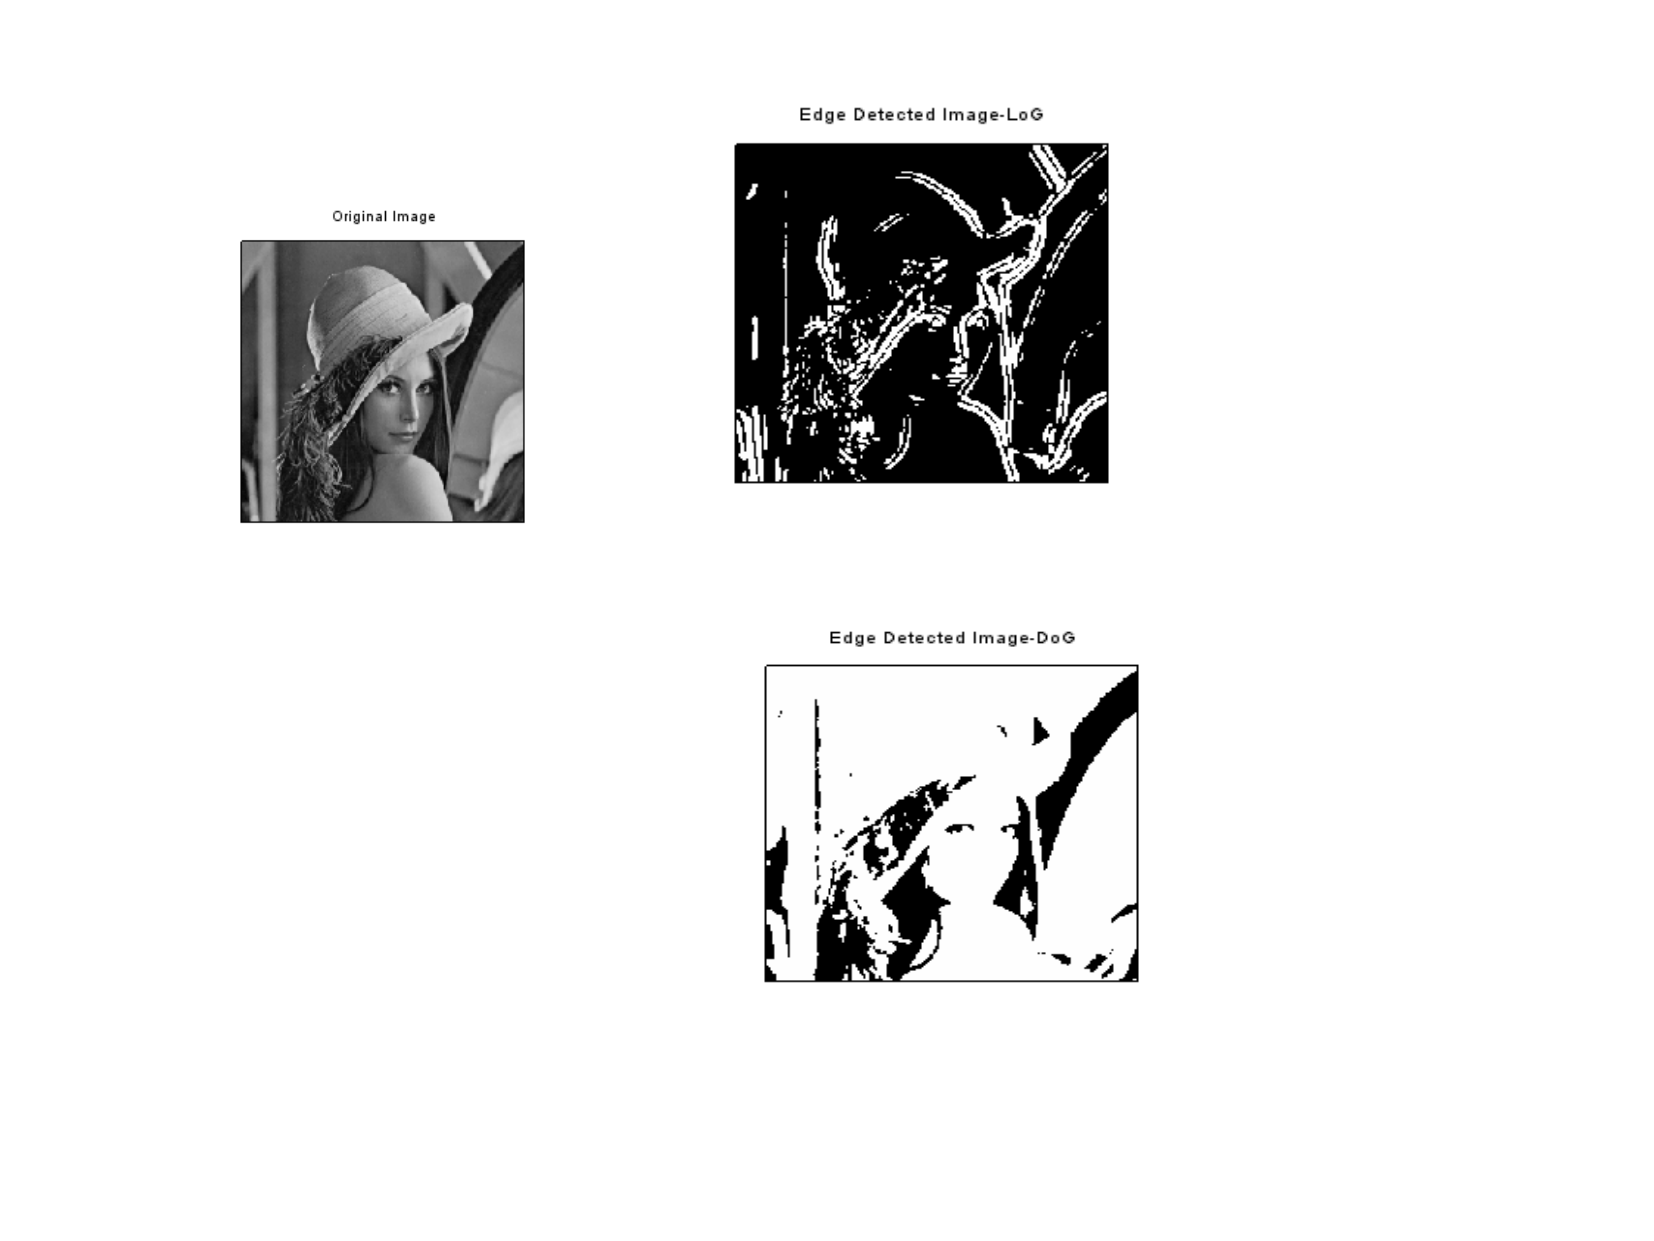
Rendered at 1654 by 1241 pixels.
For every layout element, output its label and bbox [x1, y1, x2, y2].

picture [195, 195, 572, 571]
picture [705, 614, 1201, 1036]
picture [675, 89, 1171, 541]
